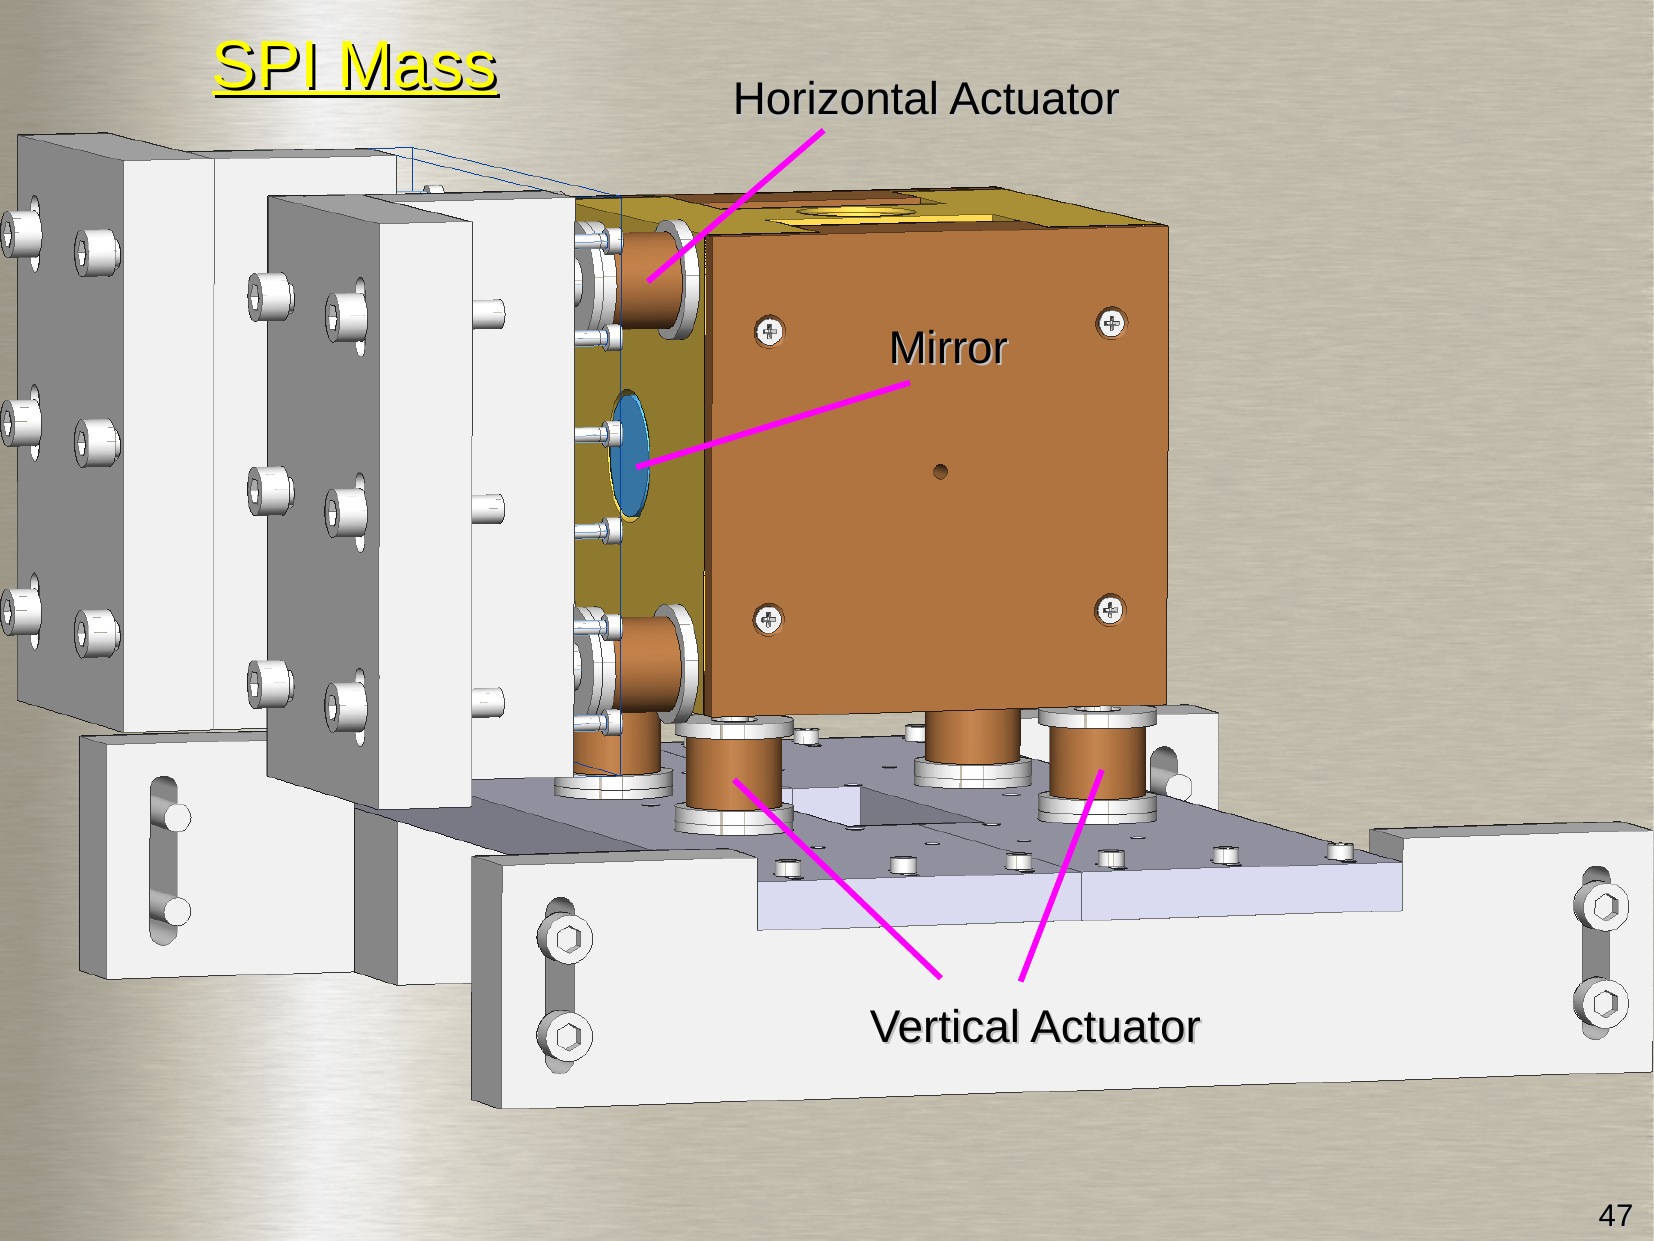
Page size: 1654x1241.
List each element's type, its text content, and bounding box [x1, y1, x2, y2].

text_box SPI Mass [196, 19, 513, 110]
picture [0, 0, 1654, 1241]
text_box Horizontal Actuator [718, 66, 1136, 133]
text_box Mirror [873, 314, 1023, 381]
text_box Vertical Actuator [855, 993, 1217, 1060]
